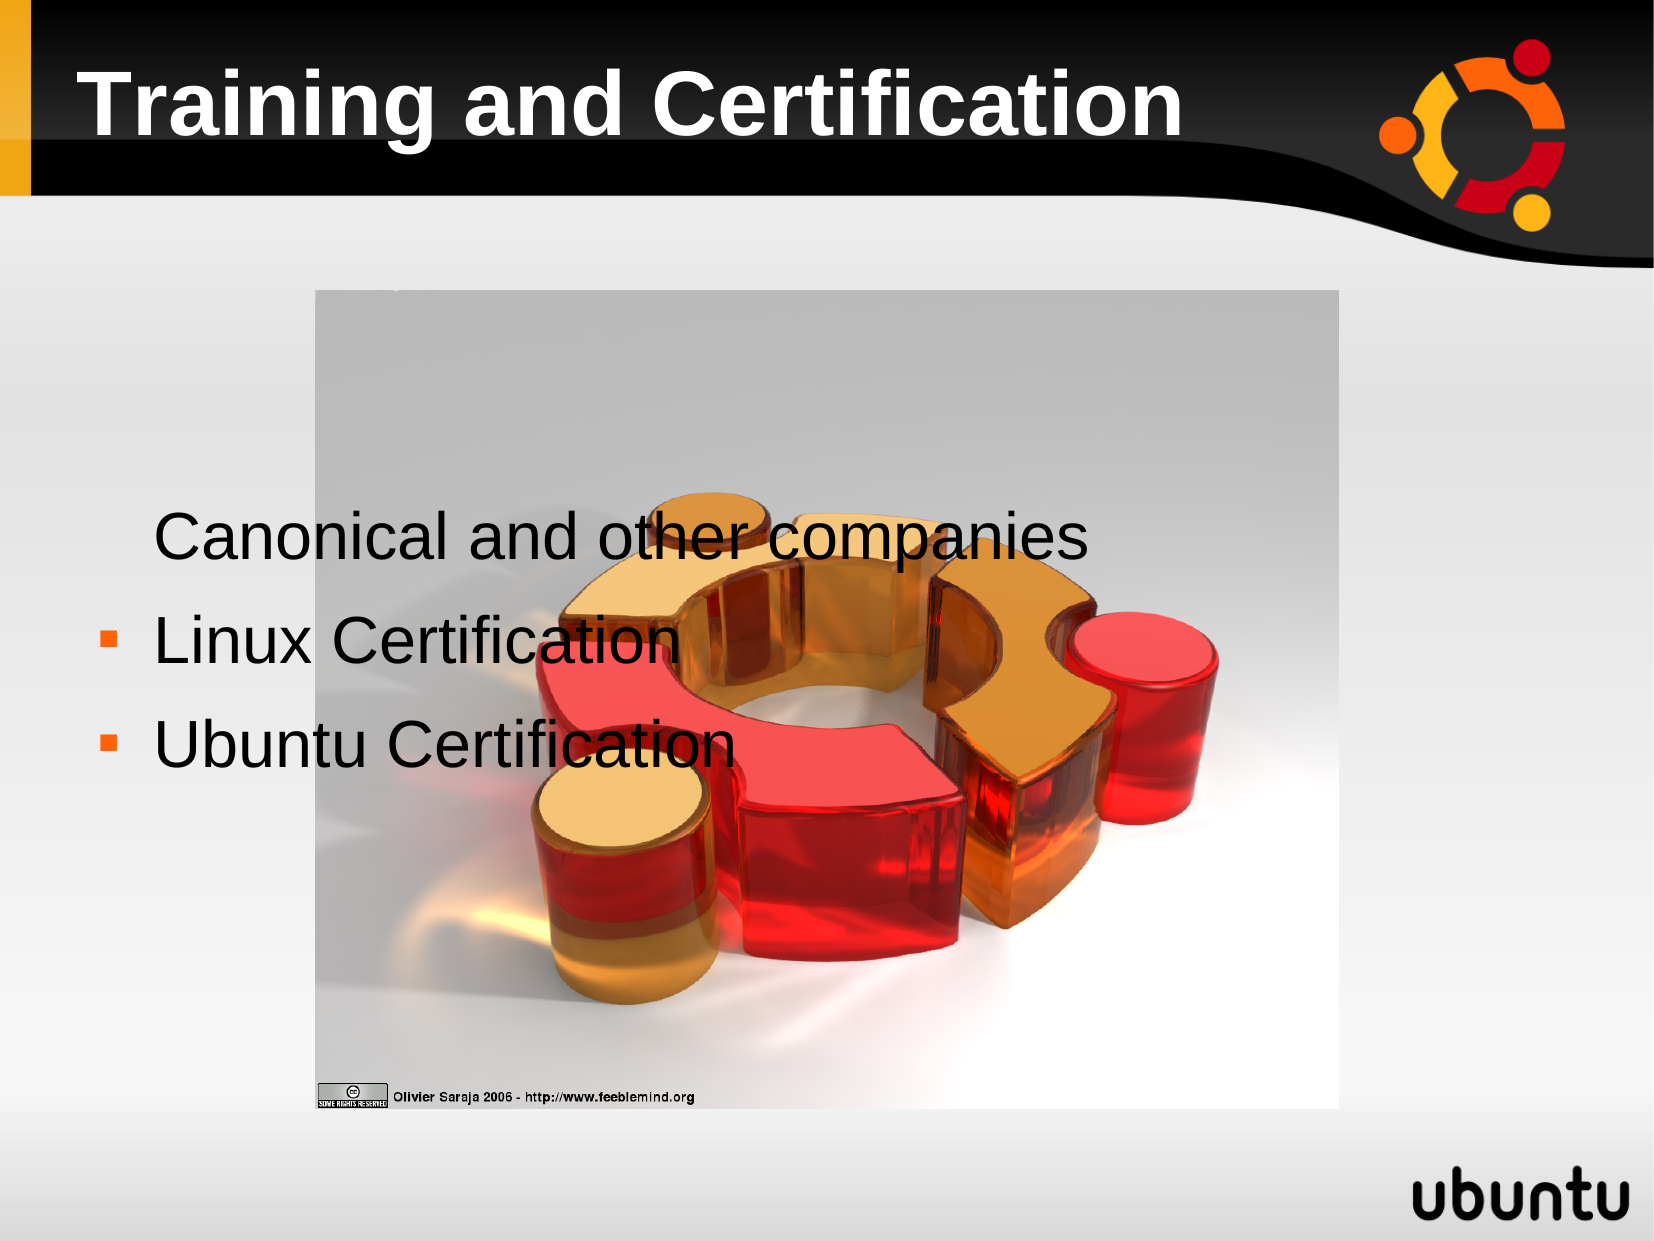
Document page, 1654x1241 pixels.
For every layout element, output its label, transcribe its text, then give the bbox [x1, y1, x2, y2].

list Canonical and other companies Linux Certification Ubuntu Certification [845, 290, 1572, 1094]
picture [0, 0, 1654, 1241]
title Training and Certification [76, 7, 1565, 200]
